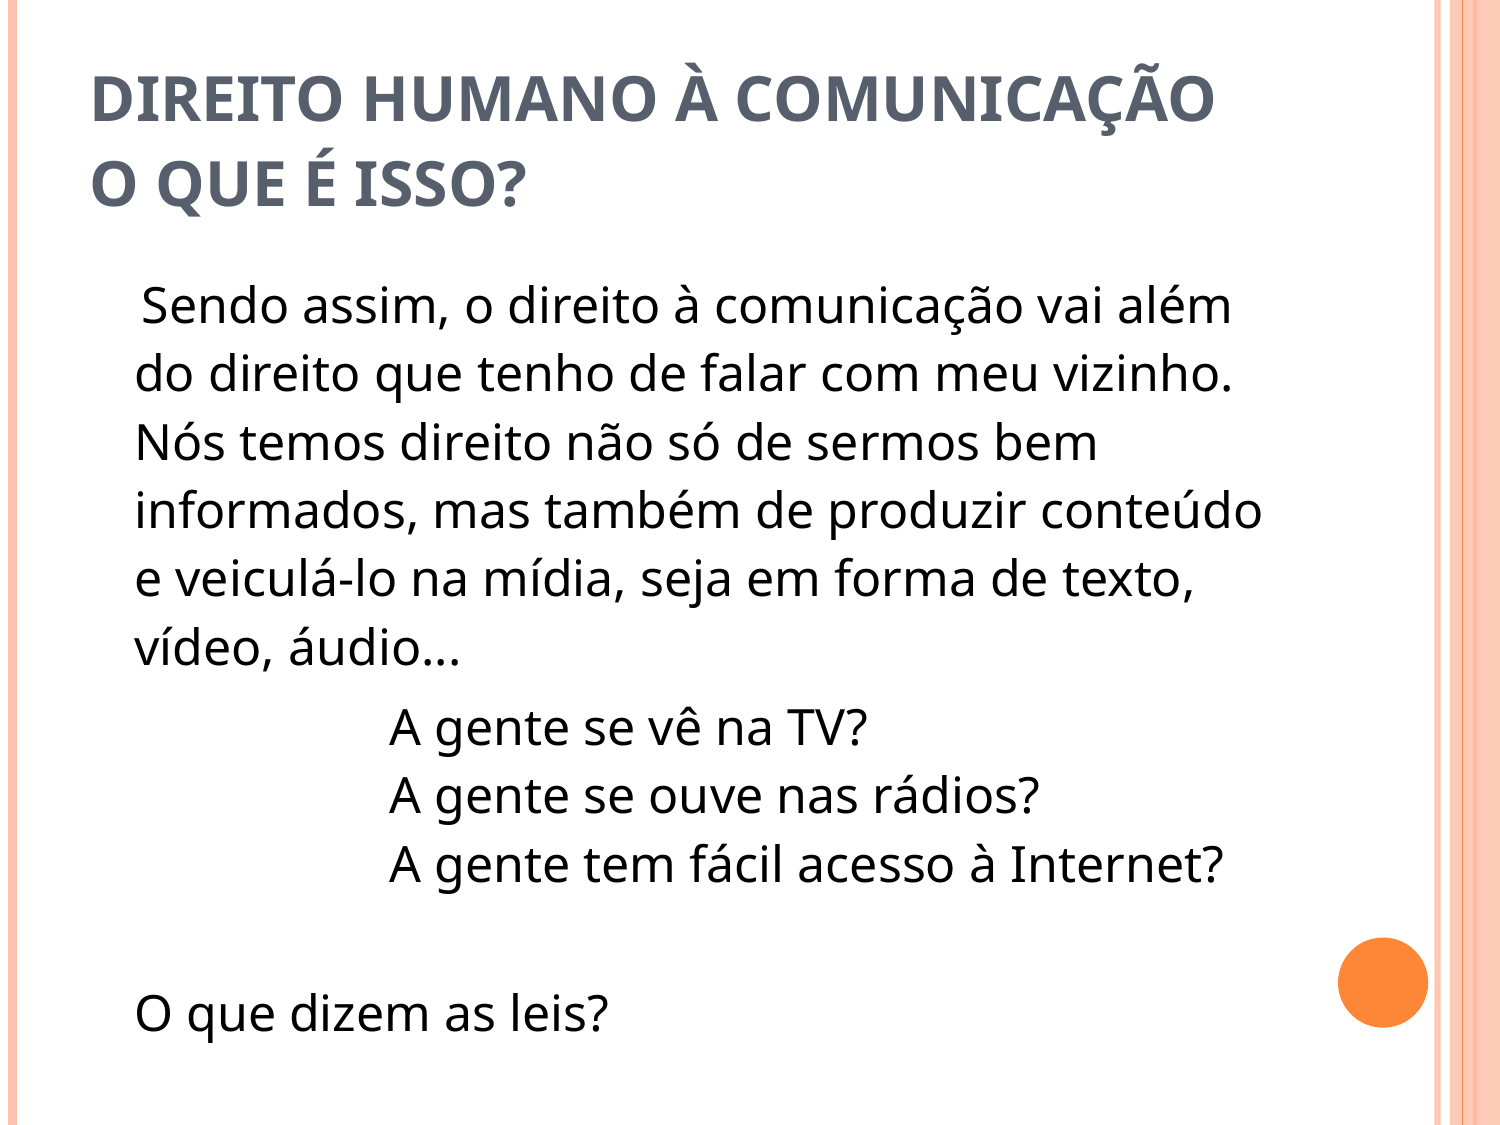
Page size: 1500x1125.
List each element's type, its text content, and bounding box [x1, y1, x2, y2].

list Sendo assim, o direito à comunicação vai além do direito que tenho de falar com meu vizinho. Nós temos direito não só de sermos bem informados, mas também de produzir conteúdo e veiculá-lo na mídia, seja em forma de texto, vídeo, áudio... A gente se vê na TV? A gente se ouve nas rádios? A gente tem fácil acesso à Internet? O que dizem as leis? [74, 262, 1300, 1125]
title DIREITO HUMANO À COMUNICAÇÃO O QUE É ISSO? [74, 0, 1300, 233]
